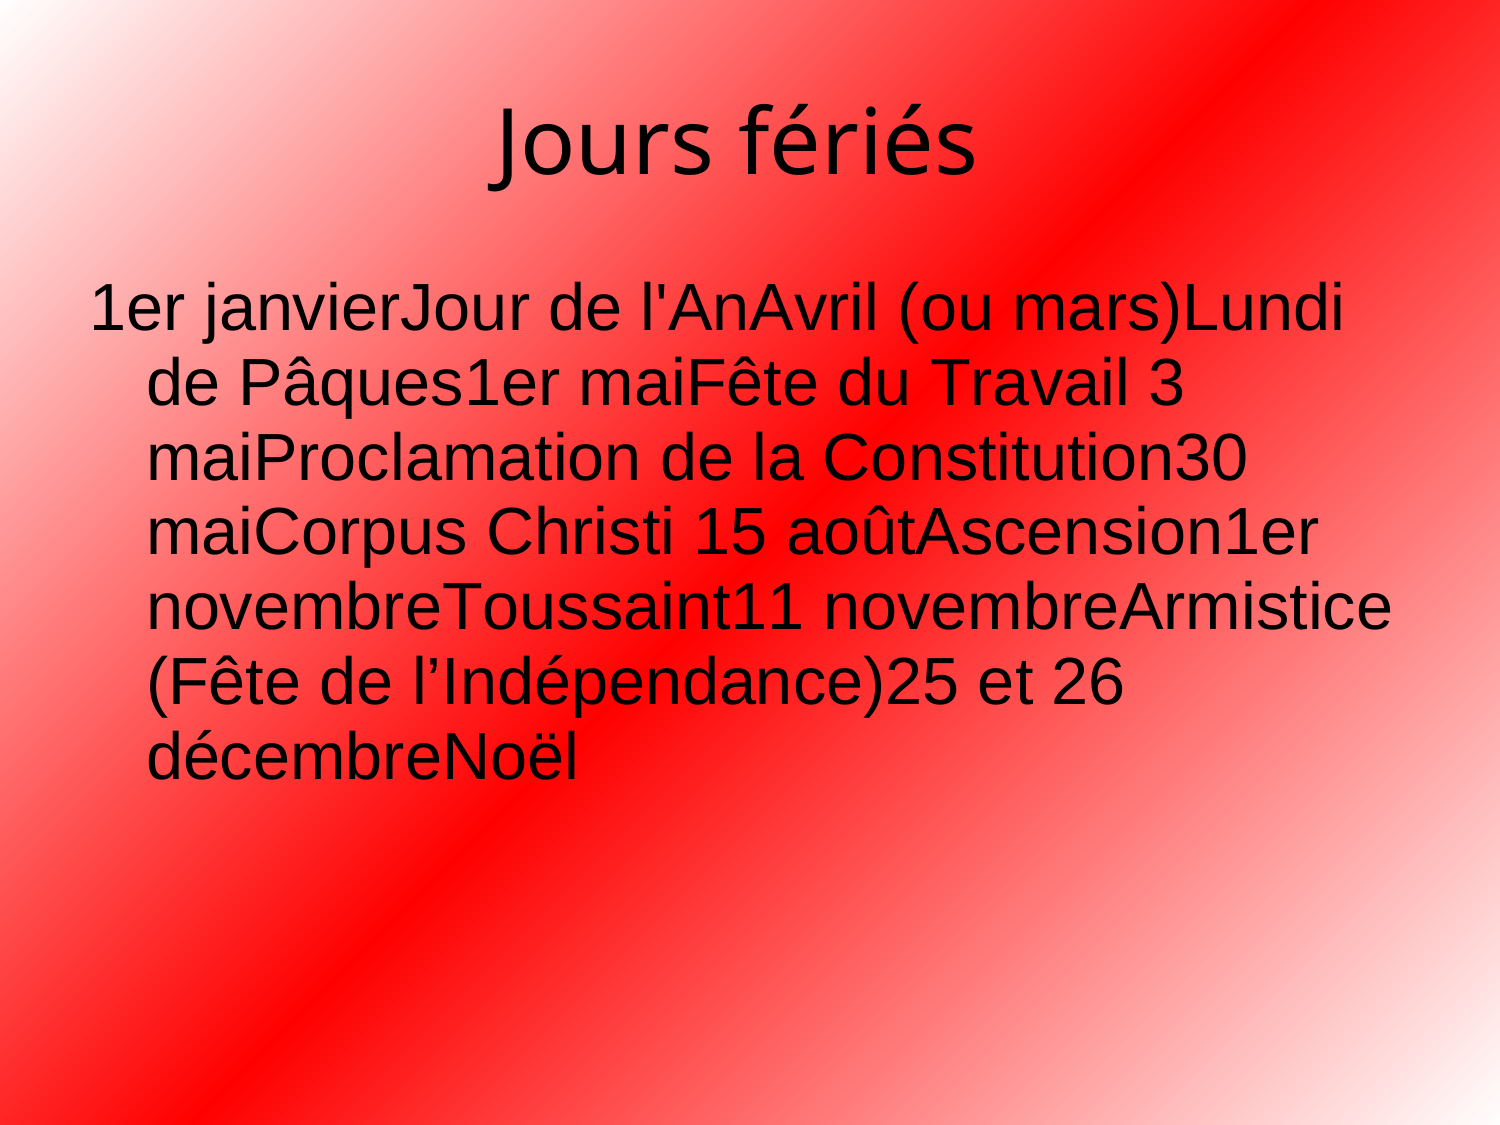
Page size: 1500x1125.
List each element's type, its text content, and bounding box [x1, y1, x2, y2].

title Jours fériés [75, 45, 1426, 233]
list 1er janvierJour de l'AnAvril (ou mars)Lundi de Pâques1er maiFête du Travail 3 maiProclamation de la Constitution30 maiCorpus Christi 15 aoûtAscension1er novembreToussaint11 novembreArmistice (Fête de l’Indépendance)25 et 26 décembreNoël [75, 262, 1426, 1006]
